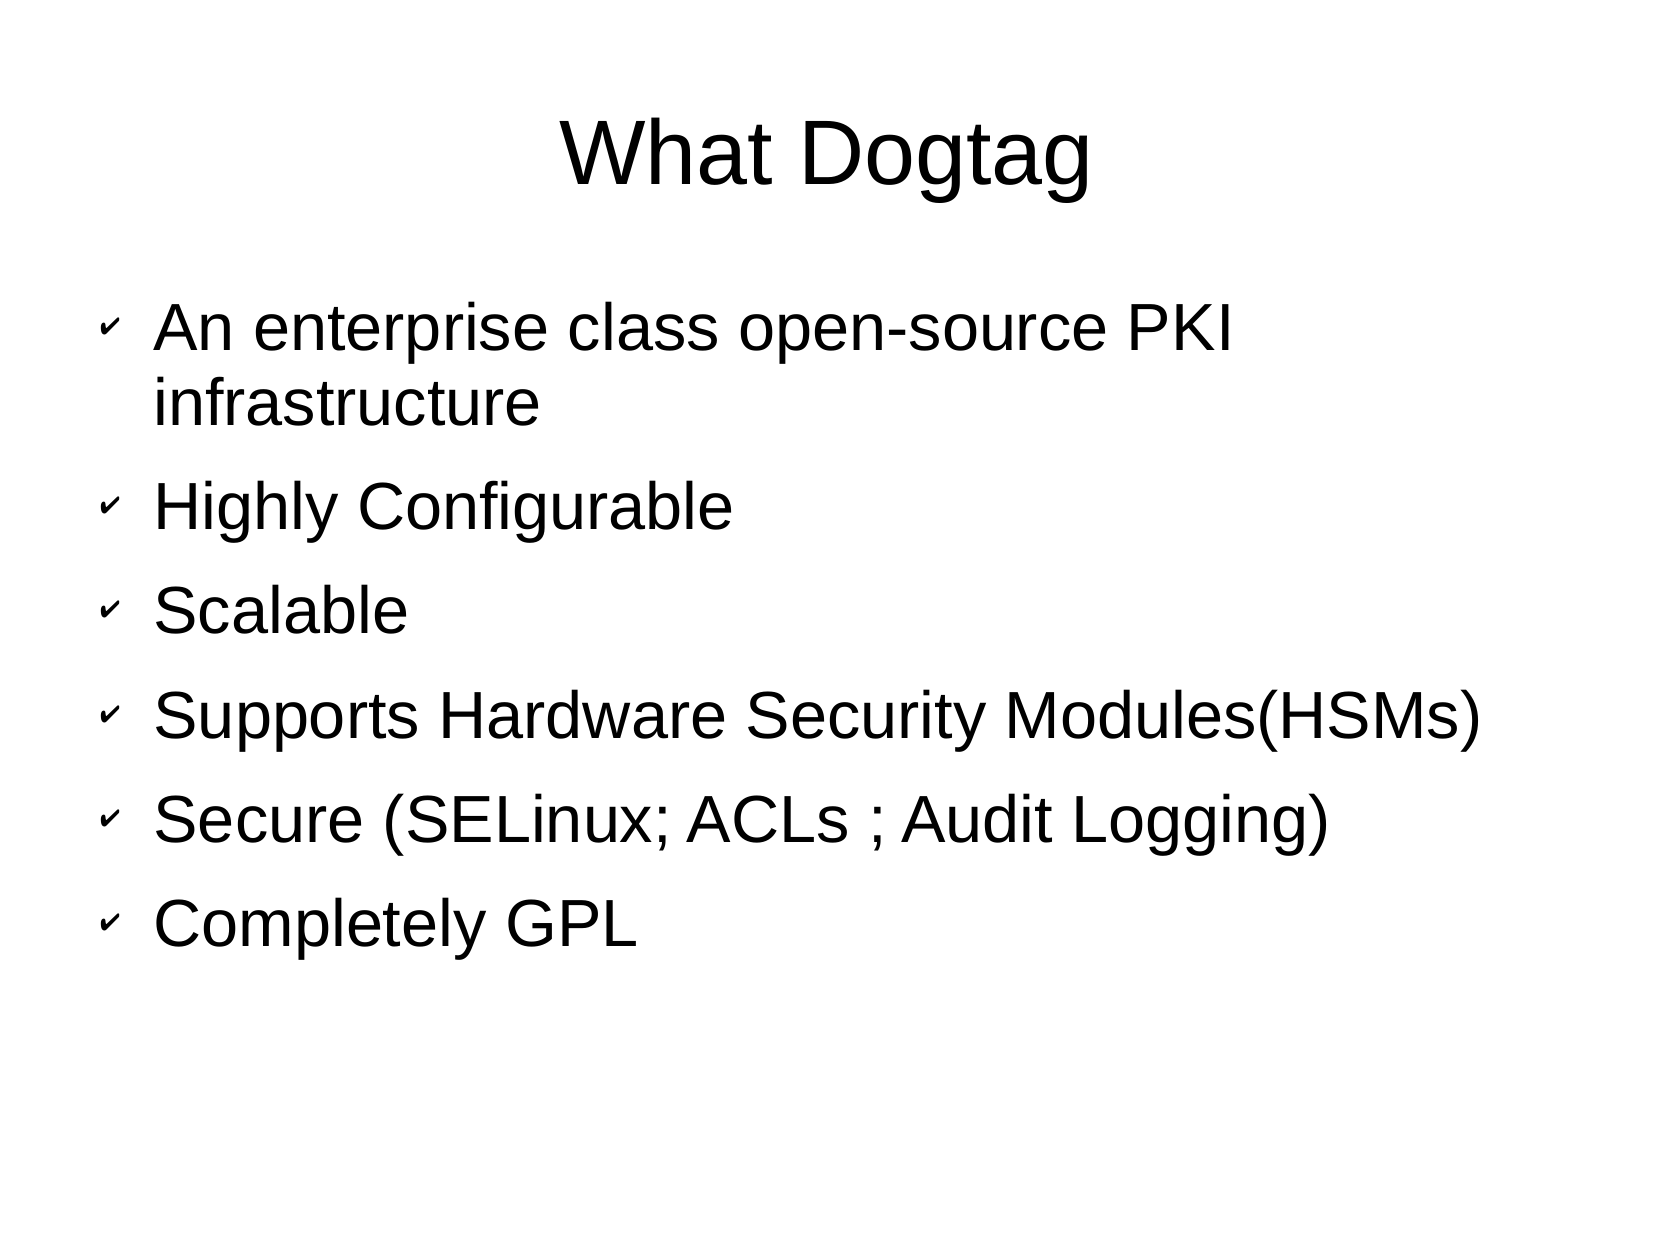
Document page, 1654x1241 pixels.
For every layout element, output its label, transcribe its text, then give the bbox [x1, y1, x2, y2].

list An enterprise class open-source PKI infrastructure Highly Configurable Scalable Supports Hardware Security Modules(HSMs) Secure (SELinux; ACLs ; Audit Logging) Completely GPL [82, 290, 1571, 1109]
title What Dogtag [82, 49, 1571, 257]
